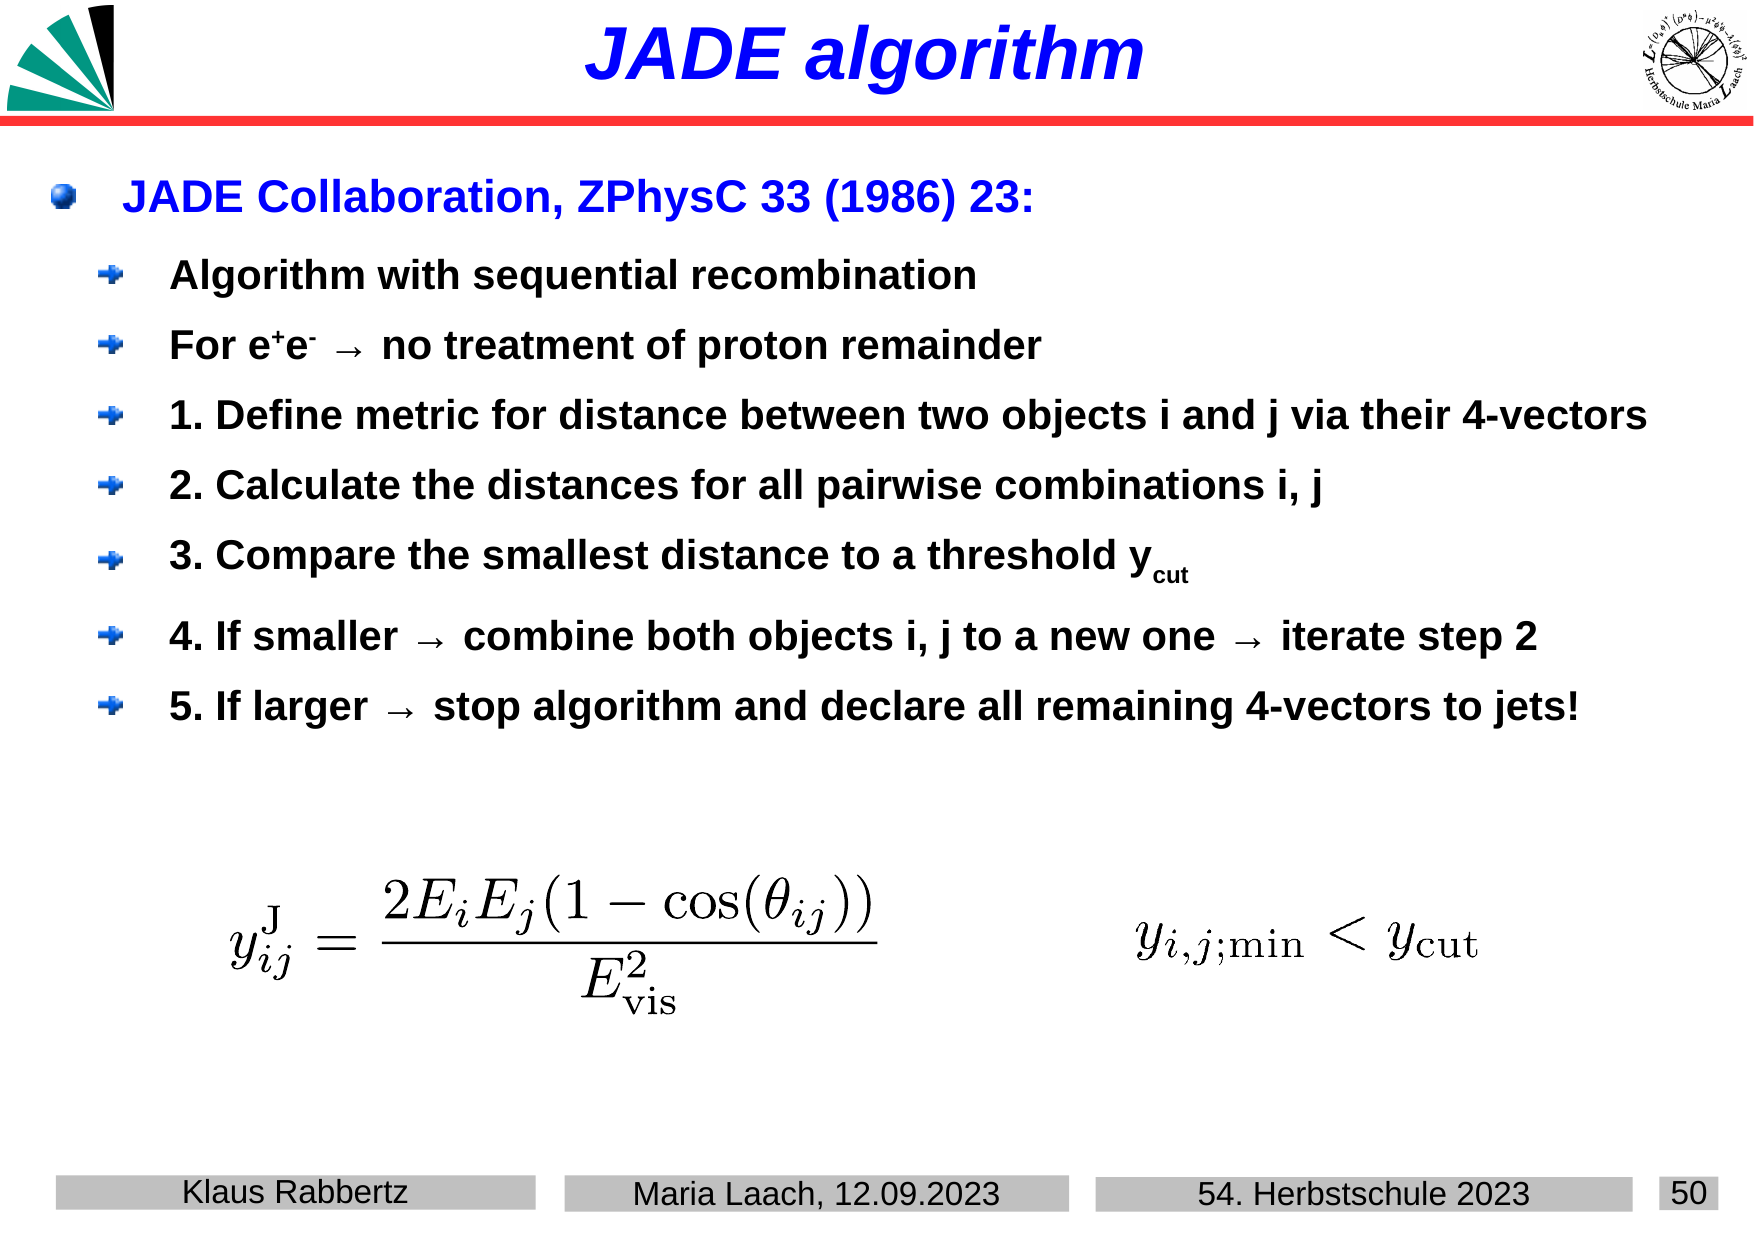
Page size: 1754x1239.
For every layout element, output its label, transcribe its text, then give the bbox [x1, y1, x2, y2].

picture [1124, 909, 1487, 968]
title JADE algorithm [120, 0, 1612, 107]
text_box [228, 874, 878, 1015]
picture [7, 5, 114, 112]
picture [1643, 10, 1747, 110]
list JADE Collaboration, ZPhysC 33 (1986) 23: Algorithm with sequential recombination For e+e- → no treatment of proton remainder 1. Define metric for distance between two objects i and j via their 4-vectors 2. Calculate the distances for all pairwise combinations i, j 3. Compare the smallest distance to a threshold ycut 4. If smaller → combine both objects i, j to a new one → iterate step 2 5. If larger → stop algorithm and declare all remaining 4-vectors to jets! [39, 170, 1716, 777]
